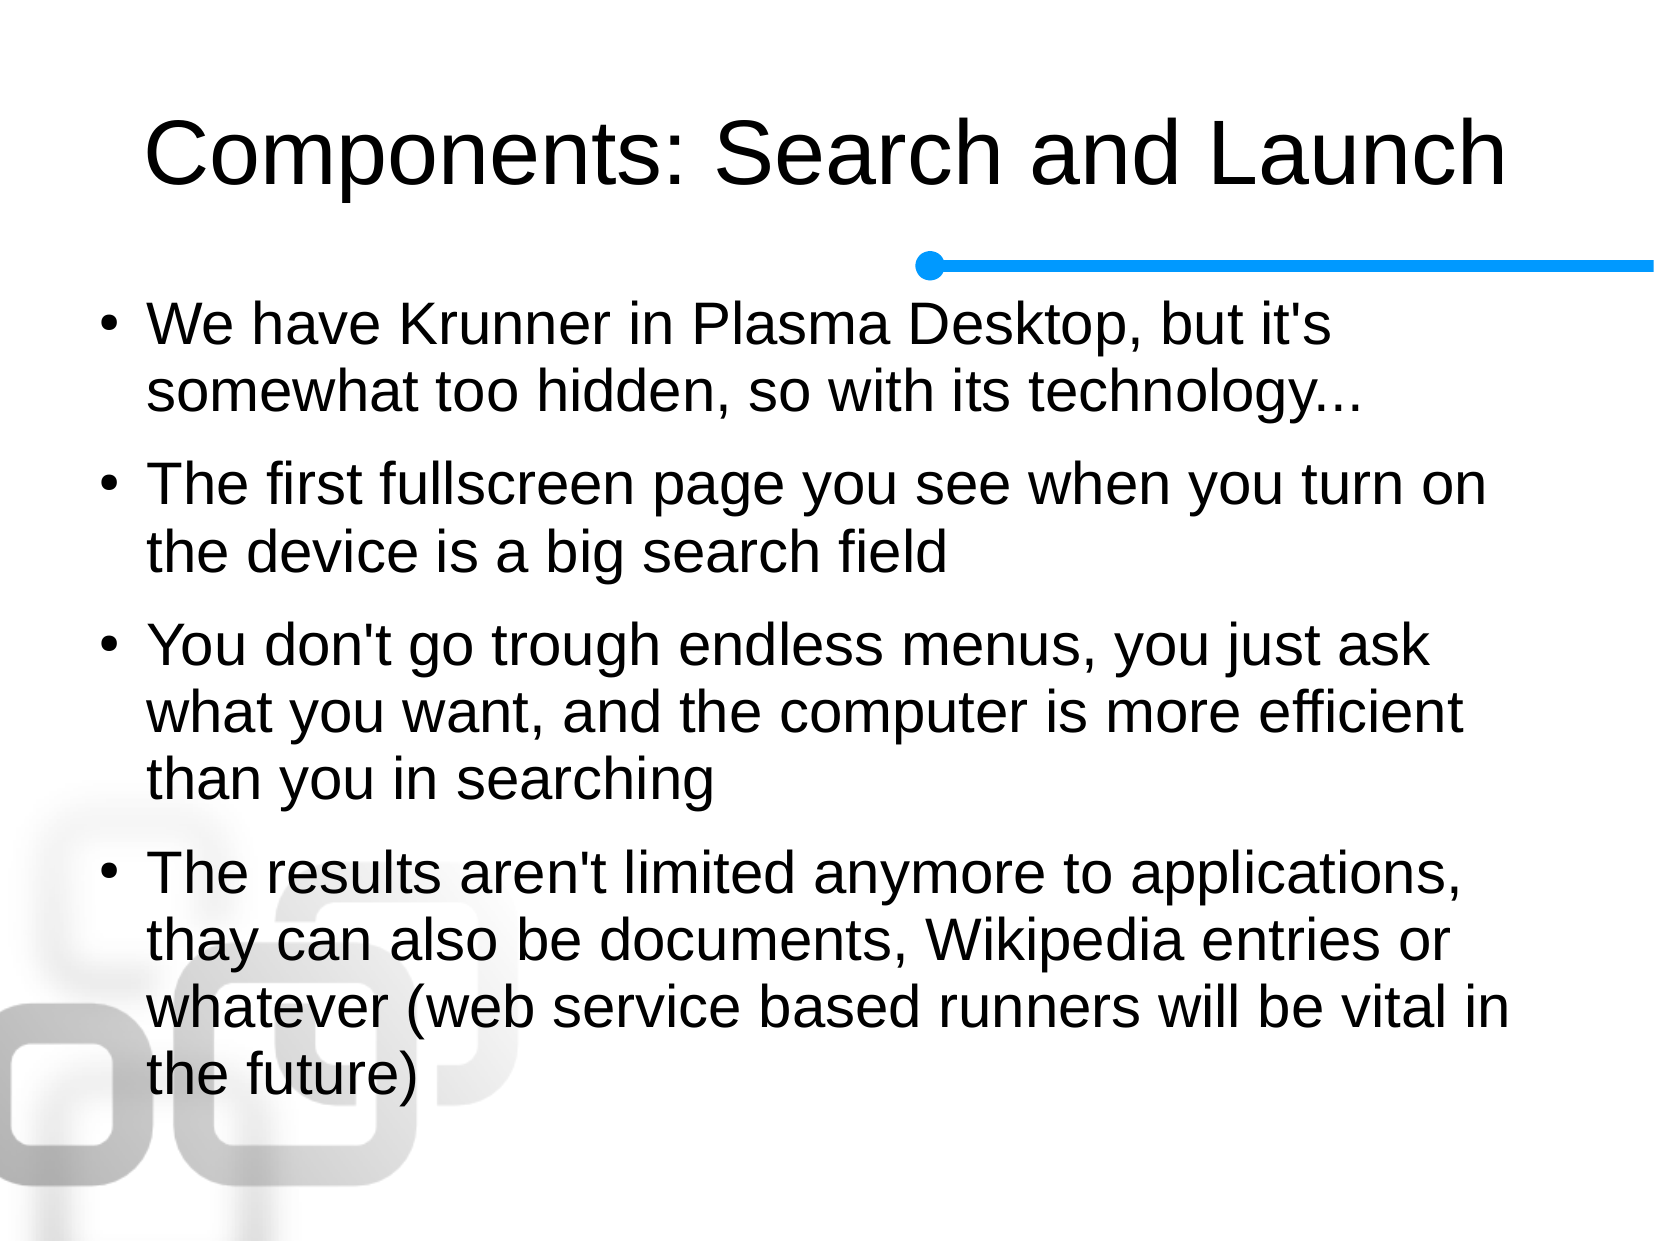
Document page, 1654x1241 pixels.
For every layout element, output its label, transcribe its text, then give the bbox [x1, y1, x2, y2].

title Components: Search and Launch [82, 56, 1571, 250]
list We have Krunner in Plasma Desktop, but it's somewhat too hidden, so with its technology... The first fullscreen page you see when you turn on the device is a big search field You don't go trough endless menus, you just ask what you want, and the computer is more efficient than you in searching The results aren't limited anymore to applications, thay can also be documents, Wikipedia entries or whatever (web service based runners will be vital in the future) [82, 290, 1571, 1109]
picture [0, 713, 709, 1241]
